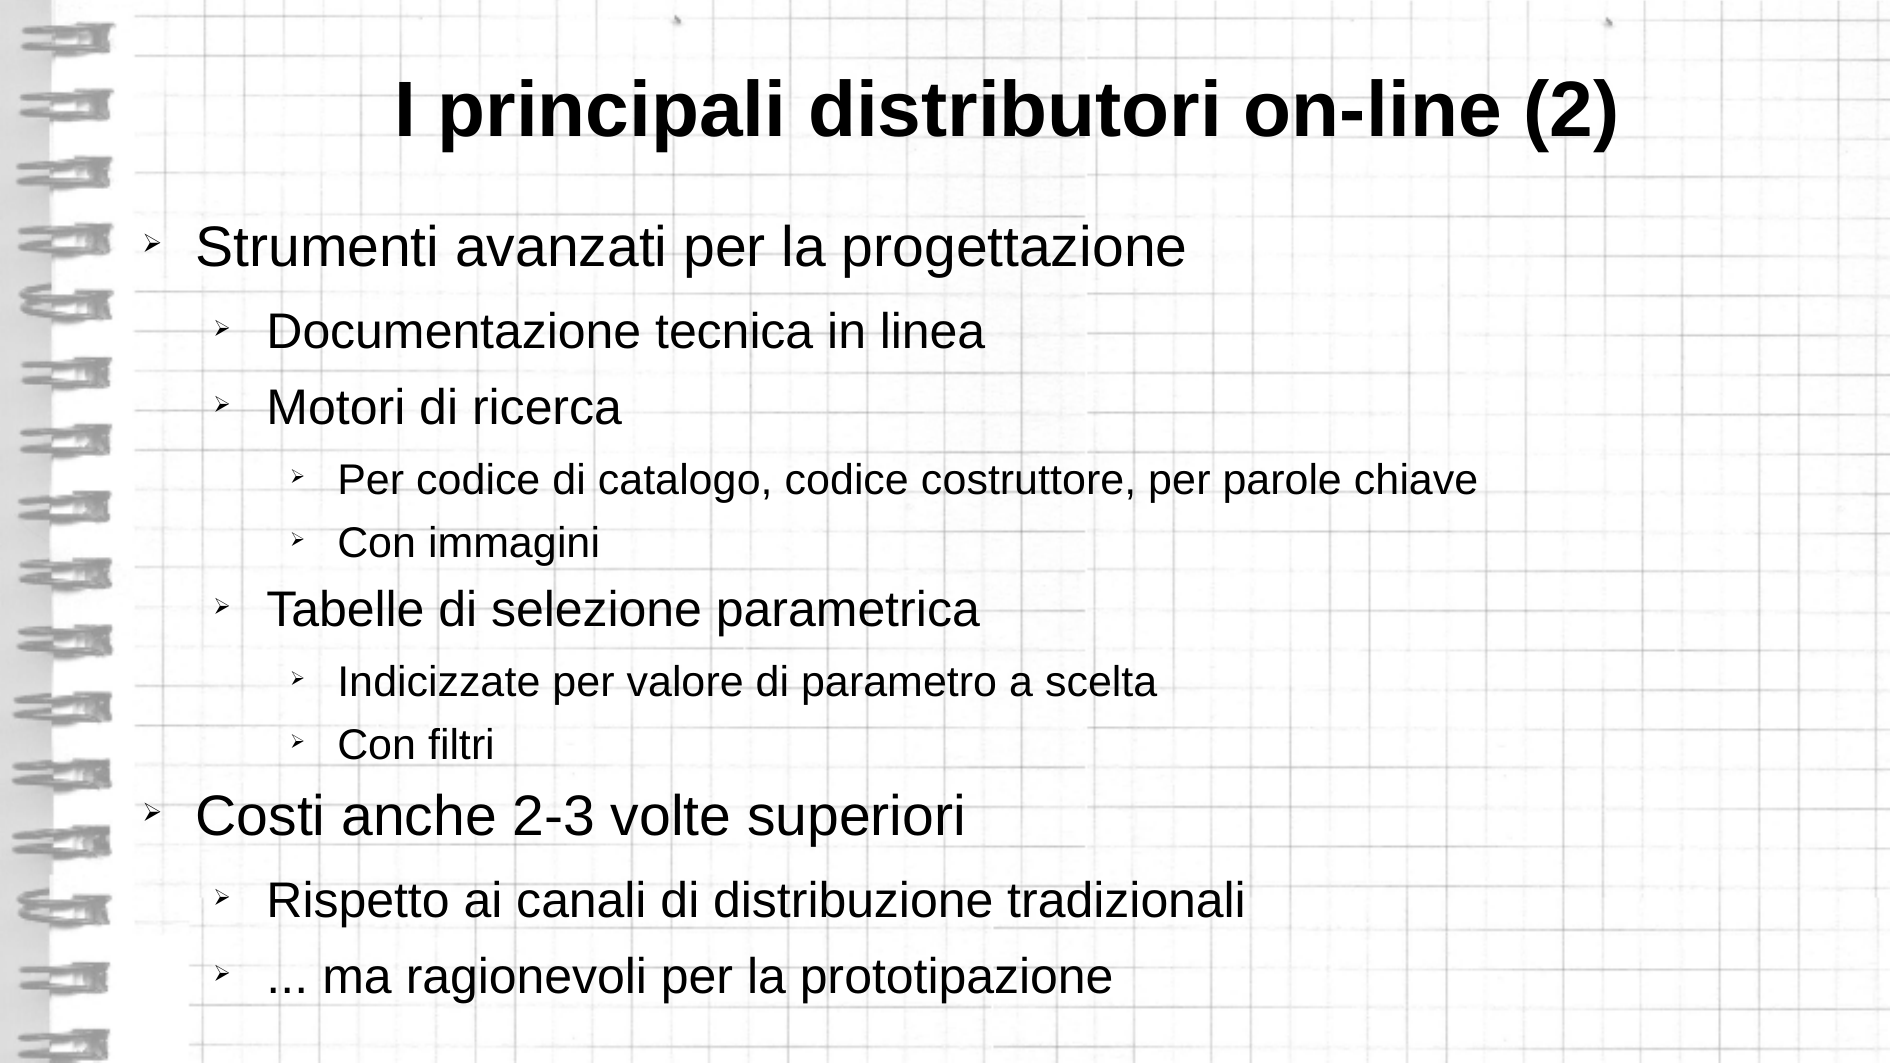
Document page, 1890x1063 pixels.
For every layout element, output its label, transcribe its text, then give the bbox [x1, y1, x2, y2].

title I principali distributori on-line (2) [124, 20, 1890, 198]
picture [0, 0, 1890, 1063]
list Strumenti avanzati per la progettazione Documentazione tecnica in linea Motori di ricerca Per codice di catalogo, codice costruttore, per parole chiave Con immagini Tabelle di selezione parametrica Indicizzate per valore di parametro a scelta Con filtri Costi anche 2-3 volte superiori Rispetto ai canali di distribuzione tradizionali ... ma ragionevoli per la prototipazione [124, 214, 1890, 1005]
